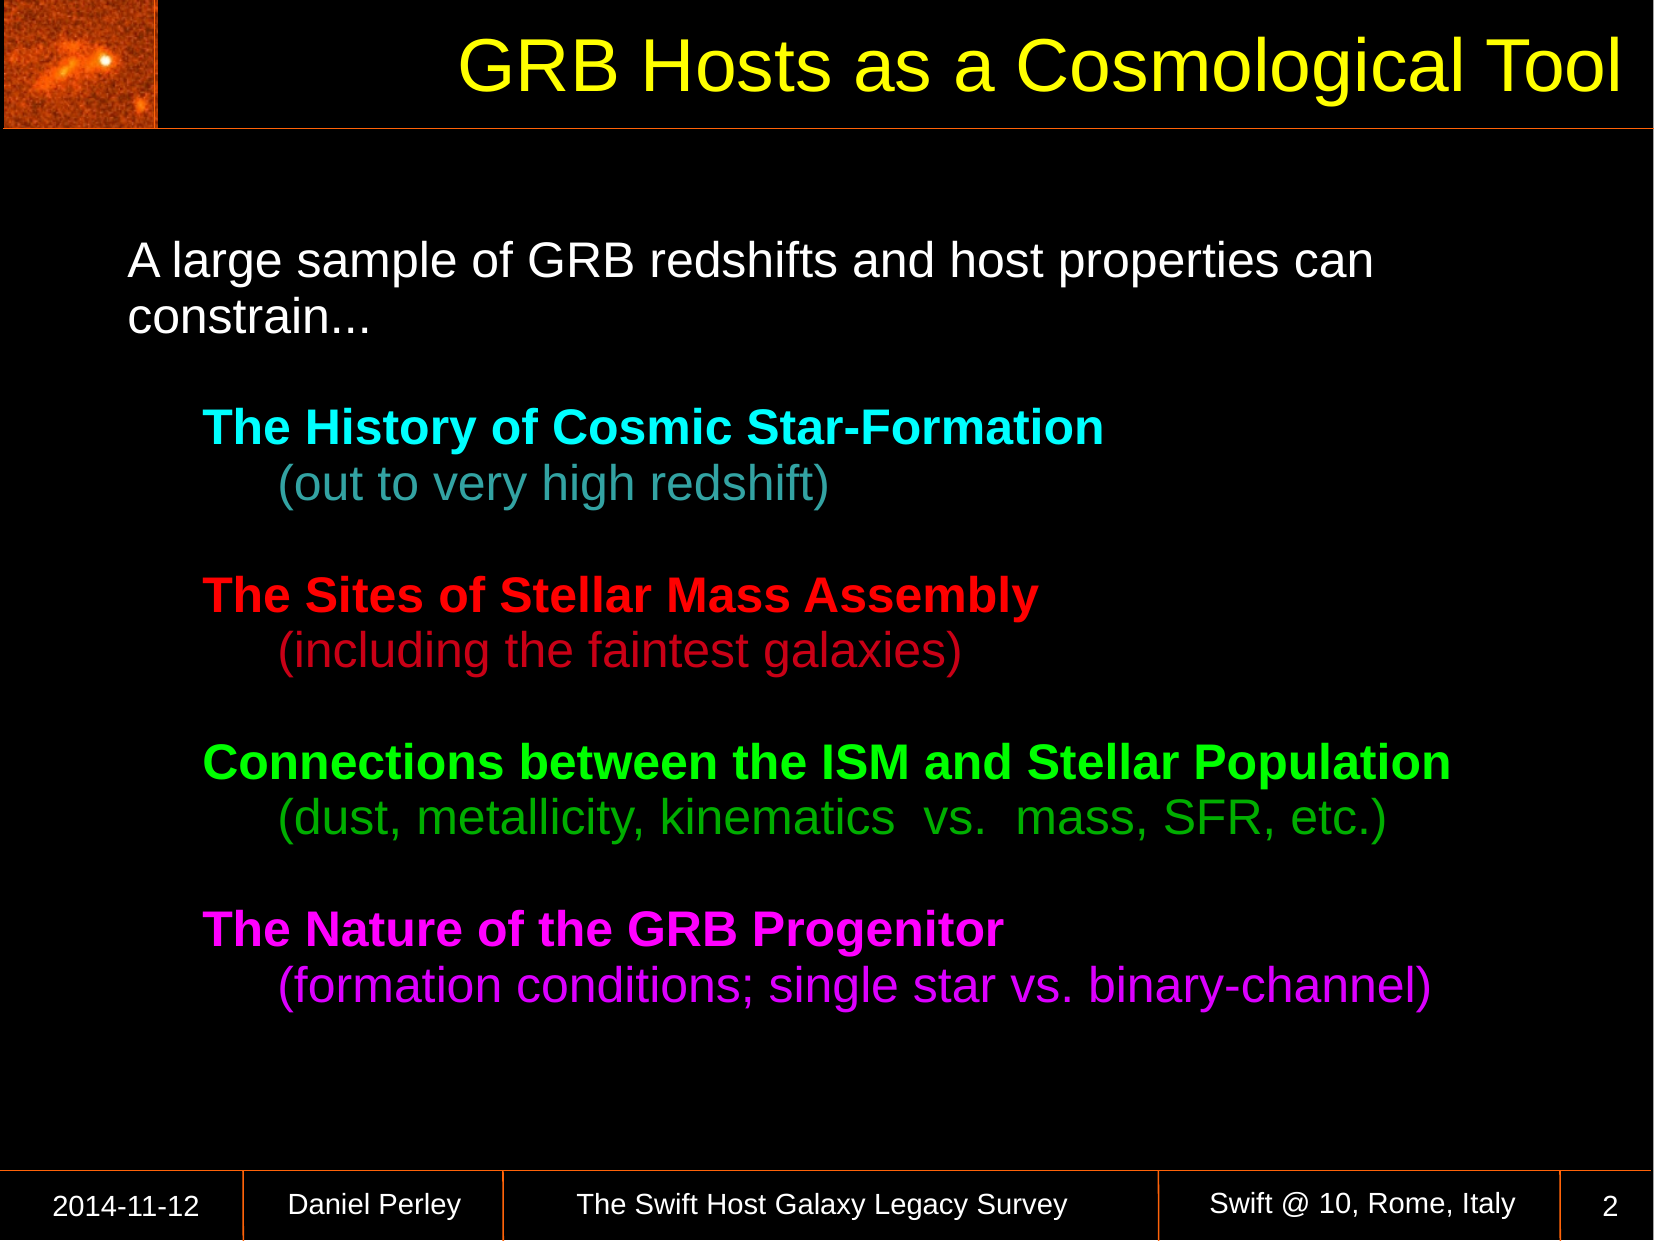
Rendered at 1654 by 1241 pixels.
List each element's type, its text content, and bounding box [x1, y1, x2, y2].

title GRB Hosts as a Cosmological Tool [187, 22, 1624, 109]
picture [4, 0, 154, 128]
text_box A large sample of GRB redshifts and host properties can constrain... The History of Cosmic Star-Formation (out to very high redshift) The Sites of Stellar Mass Assembly (including the faintest galaxies) Connections between the ISM and Stellar Population (dust, metallicity, kinematics vs. mass, SFR, etc.) The Nature of the GRB Progenitor (formation conditions; single star vs. binary-channel) [112, 225, 1576, 1051]
